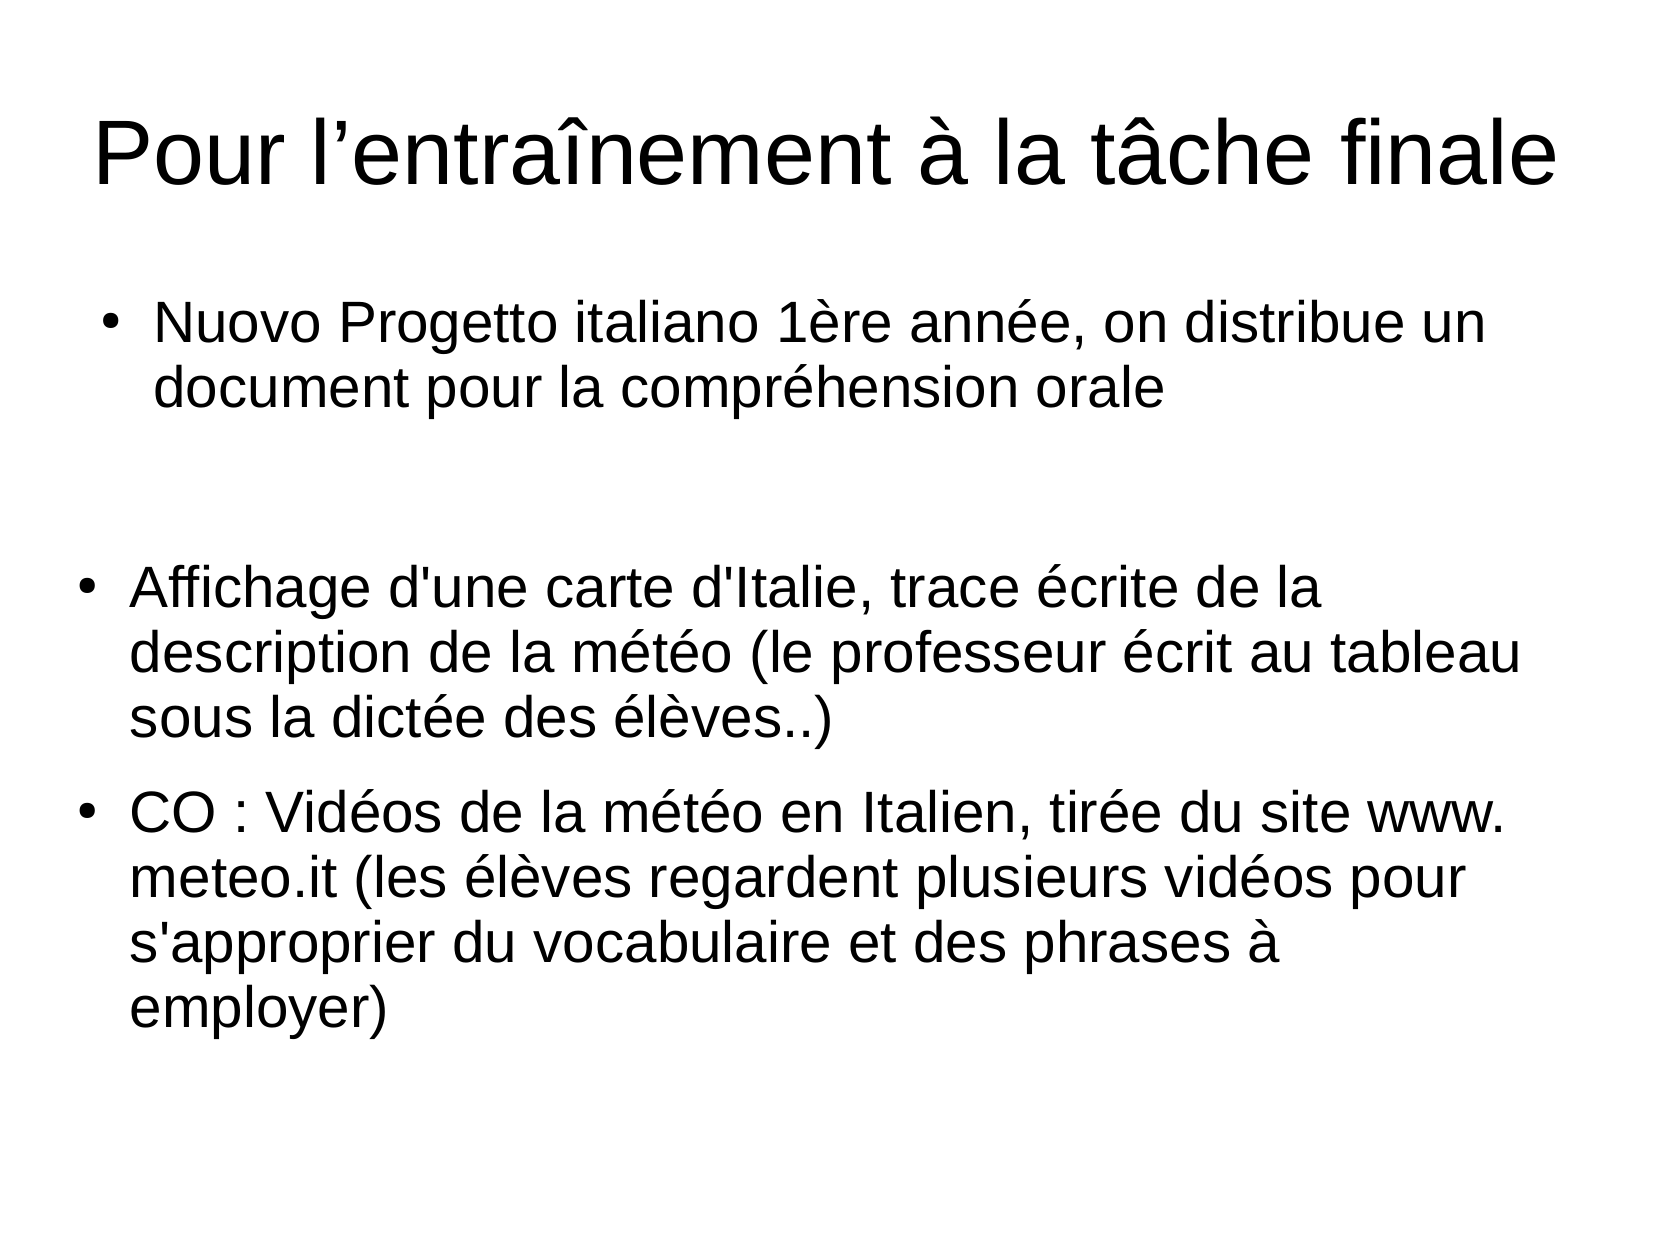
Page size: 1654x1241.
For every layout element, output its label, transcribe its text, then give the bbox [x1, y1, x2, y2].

list Nuovo Progetto italiano 1ère année, on distribue un document pour la compréhension orale [82, 290, 1571, 591]
list Affichage d'une carte d'Italie, trace écrite de la description de la météo (le professeur écrit au tableau sous la dictée des élèves..) CO : Vidéos de la météo en Italien, tirée du site www. meteo.it (les élèves regardent plusieurs vidéos pour s'approprier du vocabulaire et des phrases à employer) [59, 555, 1548, 1133]
title Pour l’entraînement à la tâche finale [82, 49, 1571, 257]
